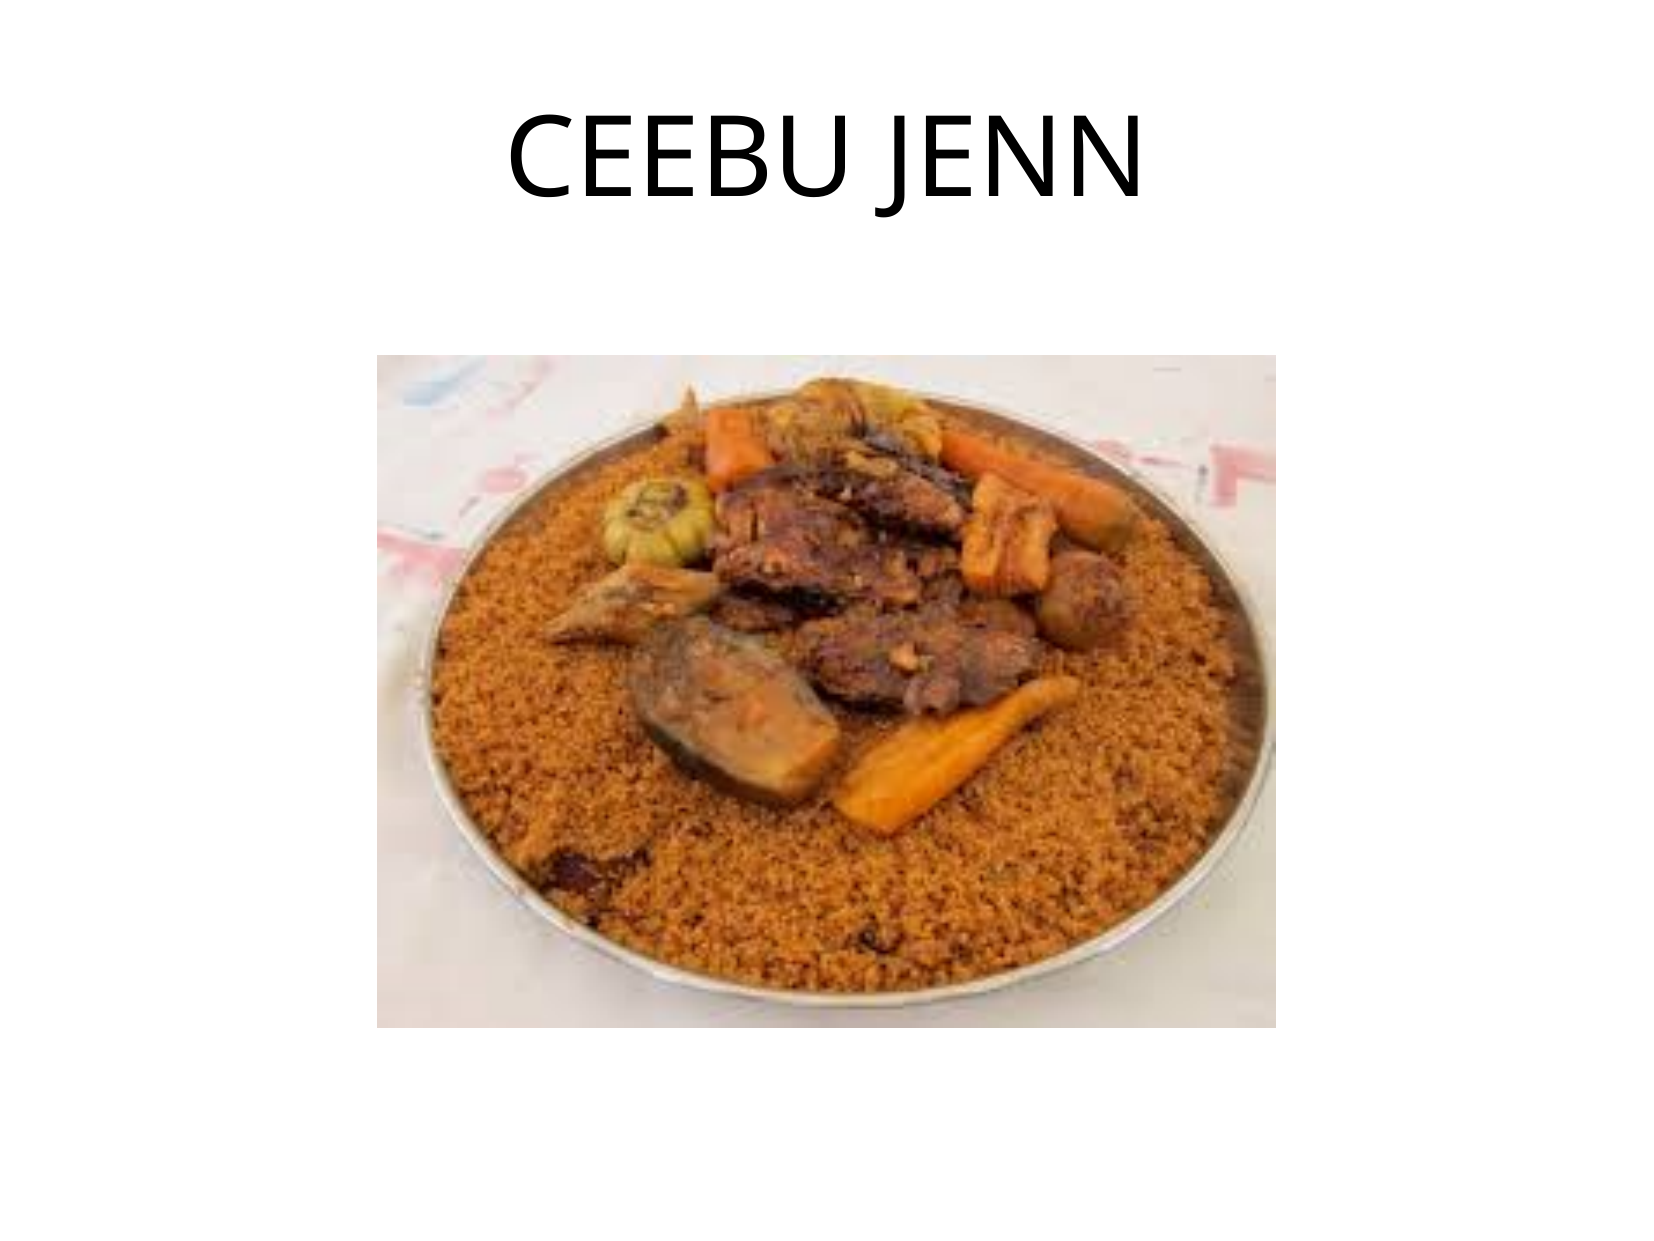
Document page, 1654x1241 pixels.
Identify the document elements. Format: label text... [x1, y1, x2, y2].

picture [377, 355, 1276, 1028]
title CEEBU JENN [82, 49, 1571, 257]
